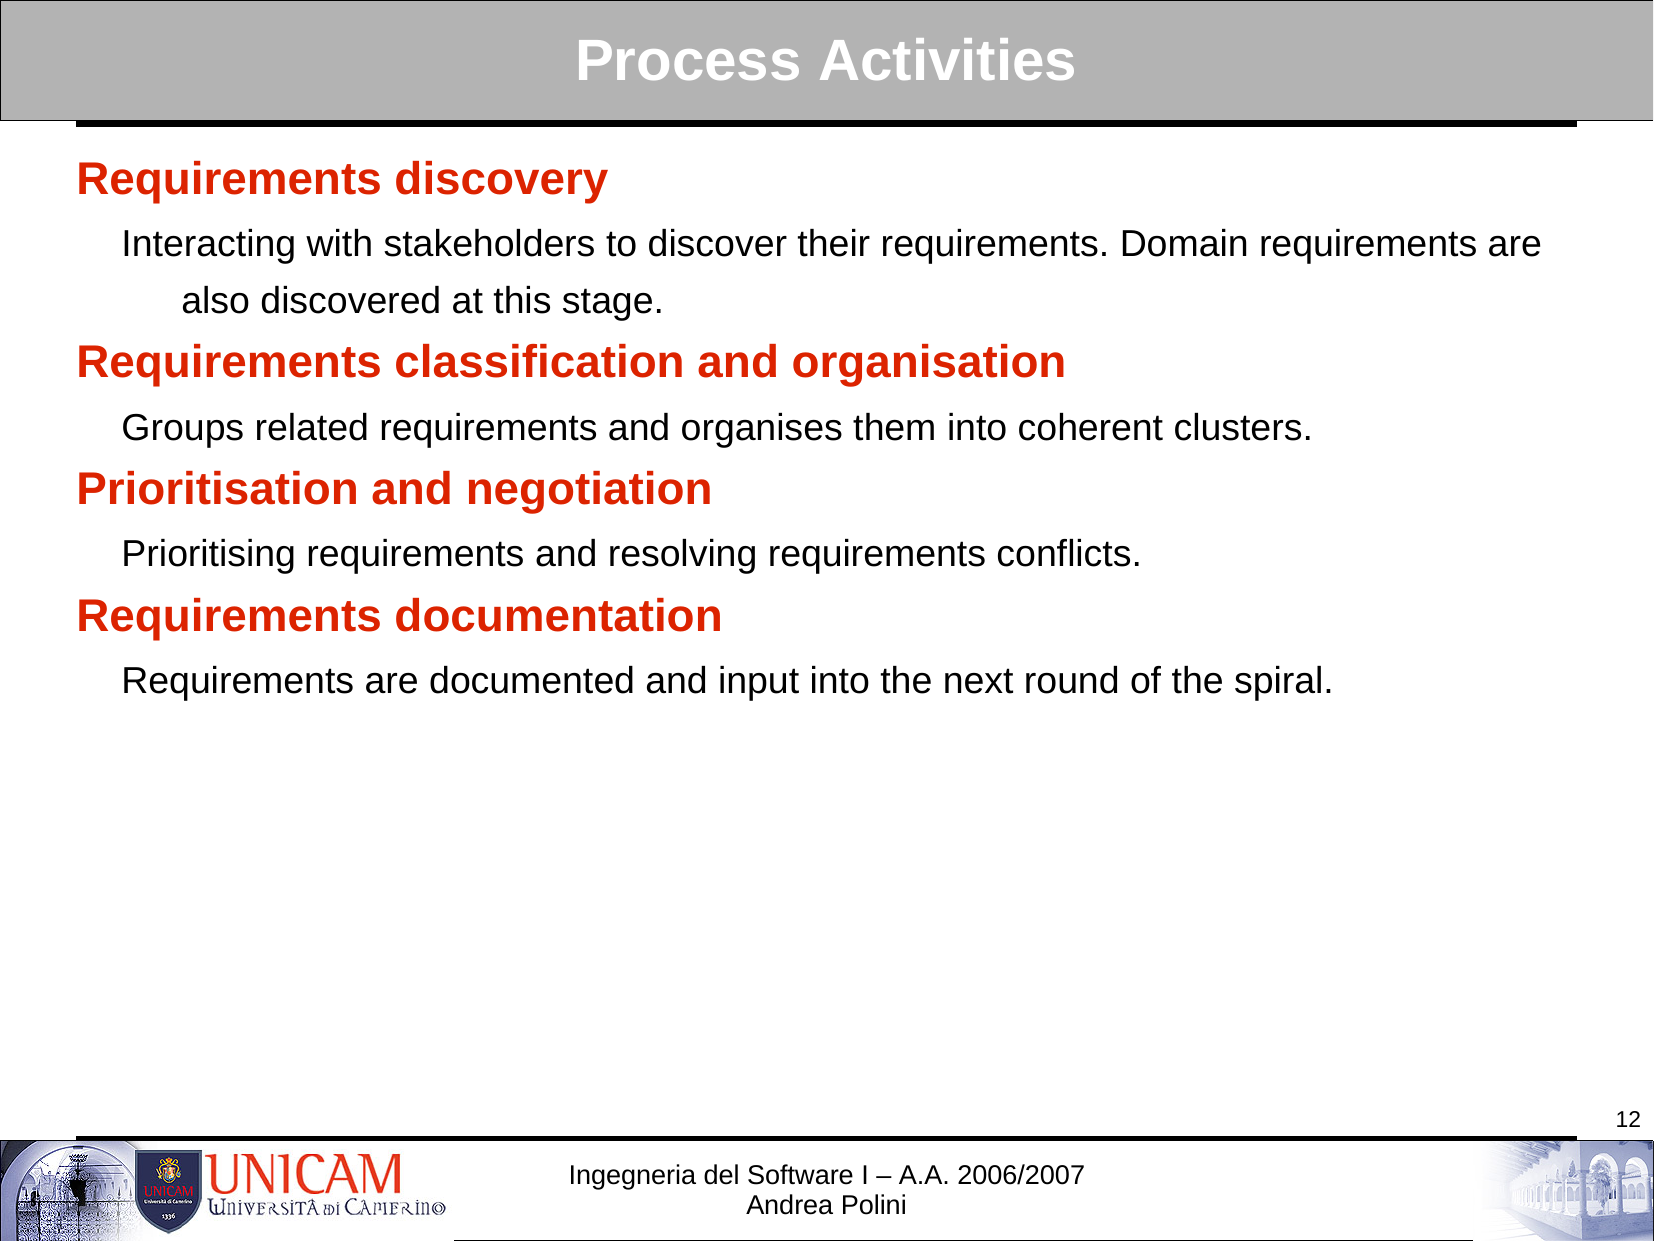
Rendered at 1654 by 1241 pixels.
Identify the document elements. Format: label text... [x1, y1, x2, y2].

list Requirements discovery Interacting with stakeholders to discover their requirements. Domain requirements are also discovered at this stage. Requirements classification and organisation Groups related requirements and organises them into coherent clusters. Prioritisation and negotiation Prioritising requirements and resolving requirements conflicts. Requirements documentation Requirements are documented and input into the next round of the spiral. [76, 152, 1577, 857]
picture [0, 1141, 454, 1241]
title Process Activities [0, 0, 1653, 121]
picture [1473, 1141, 1654, 1241]
